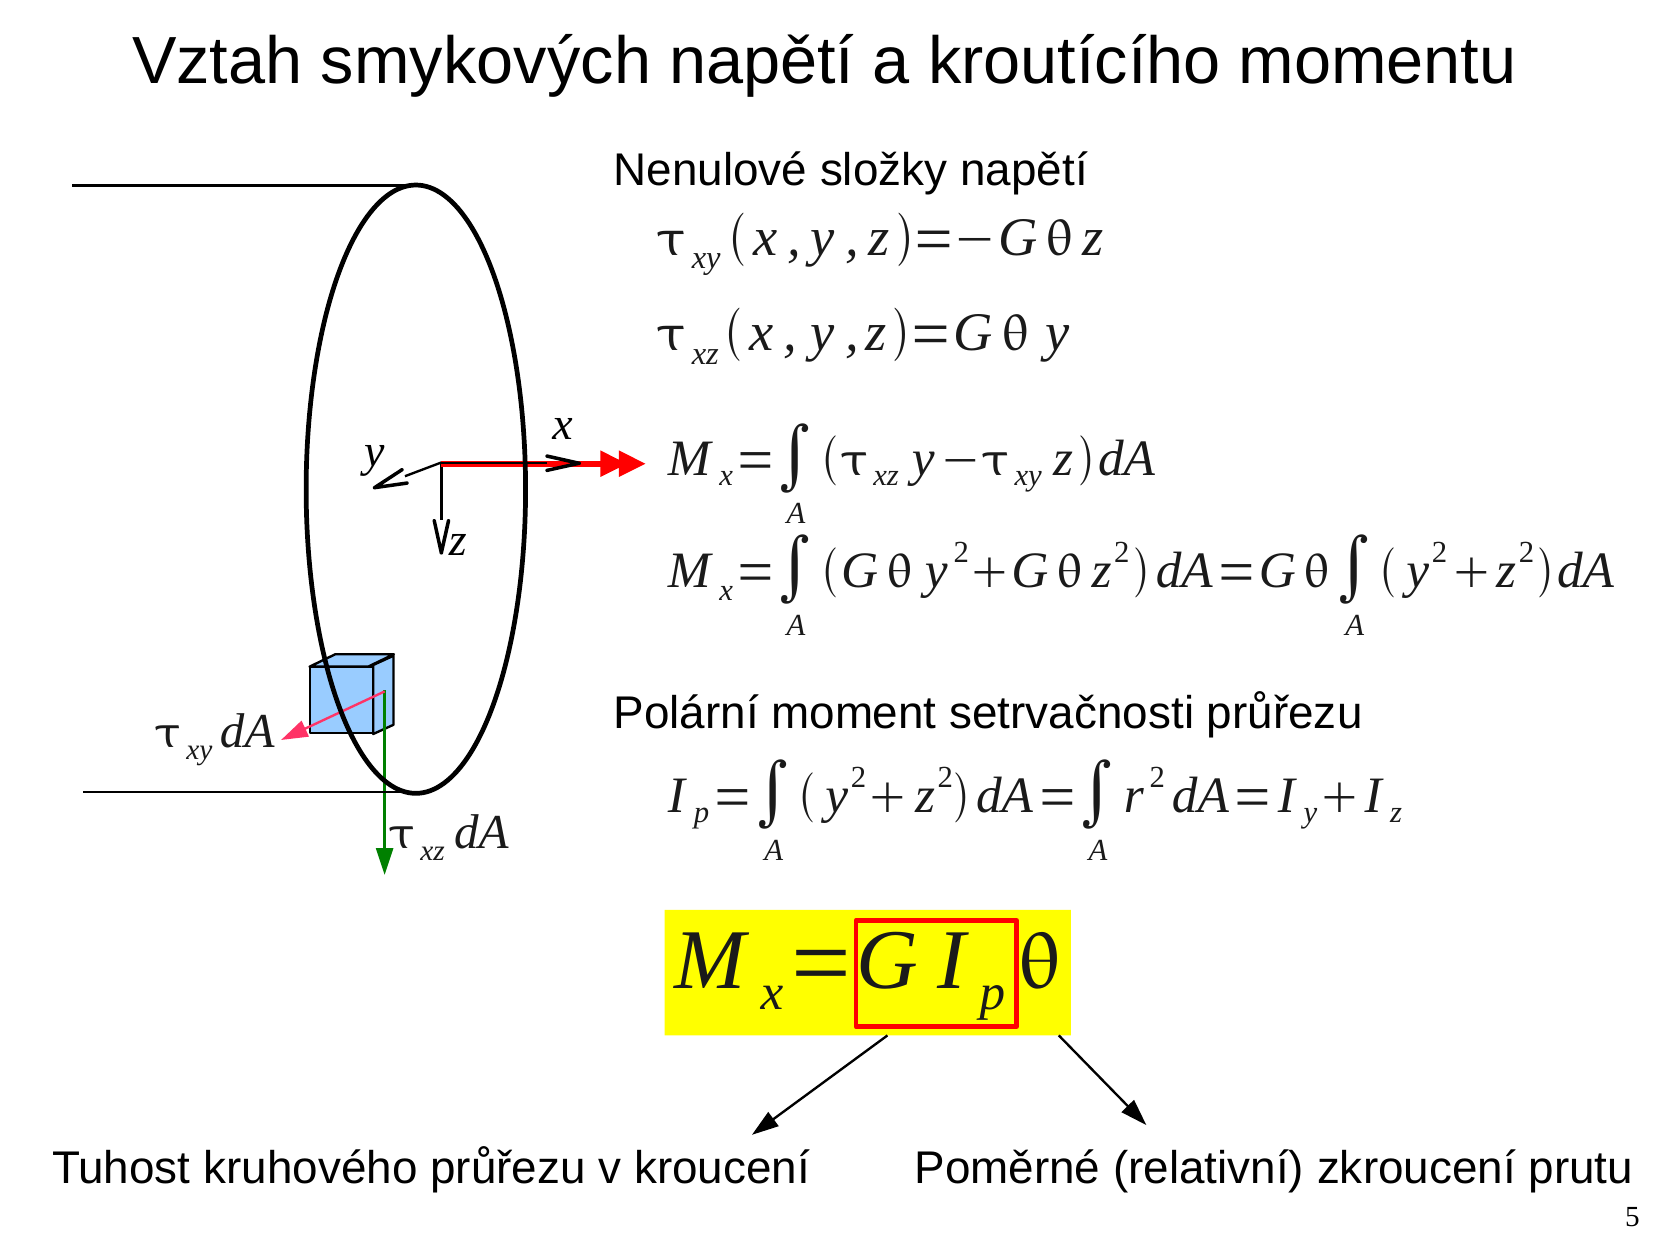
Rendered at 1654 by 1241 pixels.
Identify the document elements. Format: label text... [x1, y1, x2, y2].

chart [637, 914, 1083, 1021]
text_box [309, 660, 337, 724]
text_box [664, 1021, 1071, 1036]
text_box Poměrné (relativní) zkroucení prutu [900, 1134, 1654, 1207]
text_box [345, 694, 383, 734]
chart [137, 704, 288, 766]
text_box x [537, 391, 634, 490]
text_box [310, 715, 347, 733]
text_box [328, 654, 394, 729]
text_box y [349, 418, 446, 518]
text_box [664, 909, 1071, 914]
text_box Nenulové složky napětí [598, 136, 1349, 209]
title Vztah smykových napětí a kroutícího momentu [37, 8, 1613, 113]
chart [645, 755, 1414, 866]
chart [371, 805, 383, 867]
text_box Tuhost kruhového průřezu v kroucení [37, 1134, 900, 1207]
chart [637, 209, 1118, 371]
text_box Polární moment setrvačnosti průřezu [598, 679, 1576, 752]
chart [645, 418, 1627, 643]
chart [386, 805, 520, 867]
chart [858, 923, 1014, 1021]
text_box z [434, 507, 495, 601]
